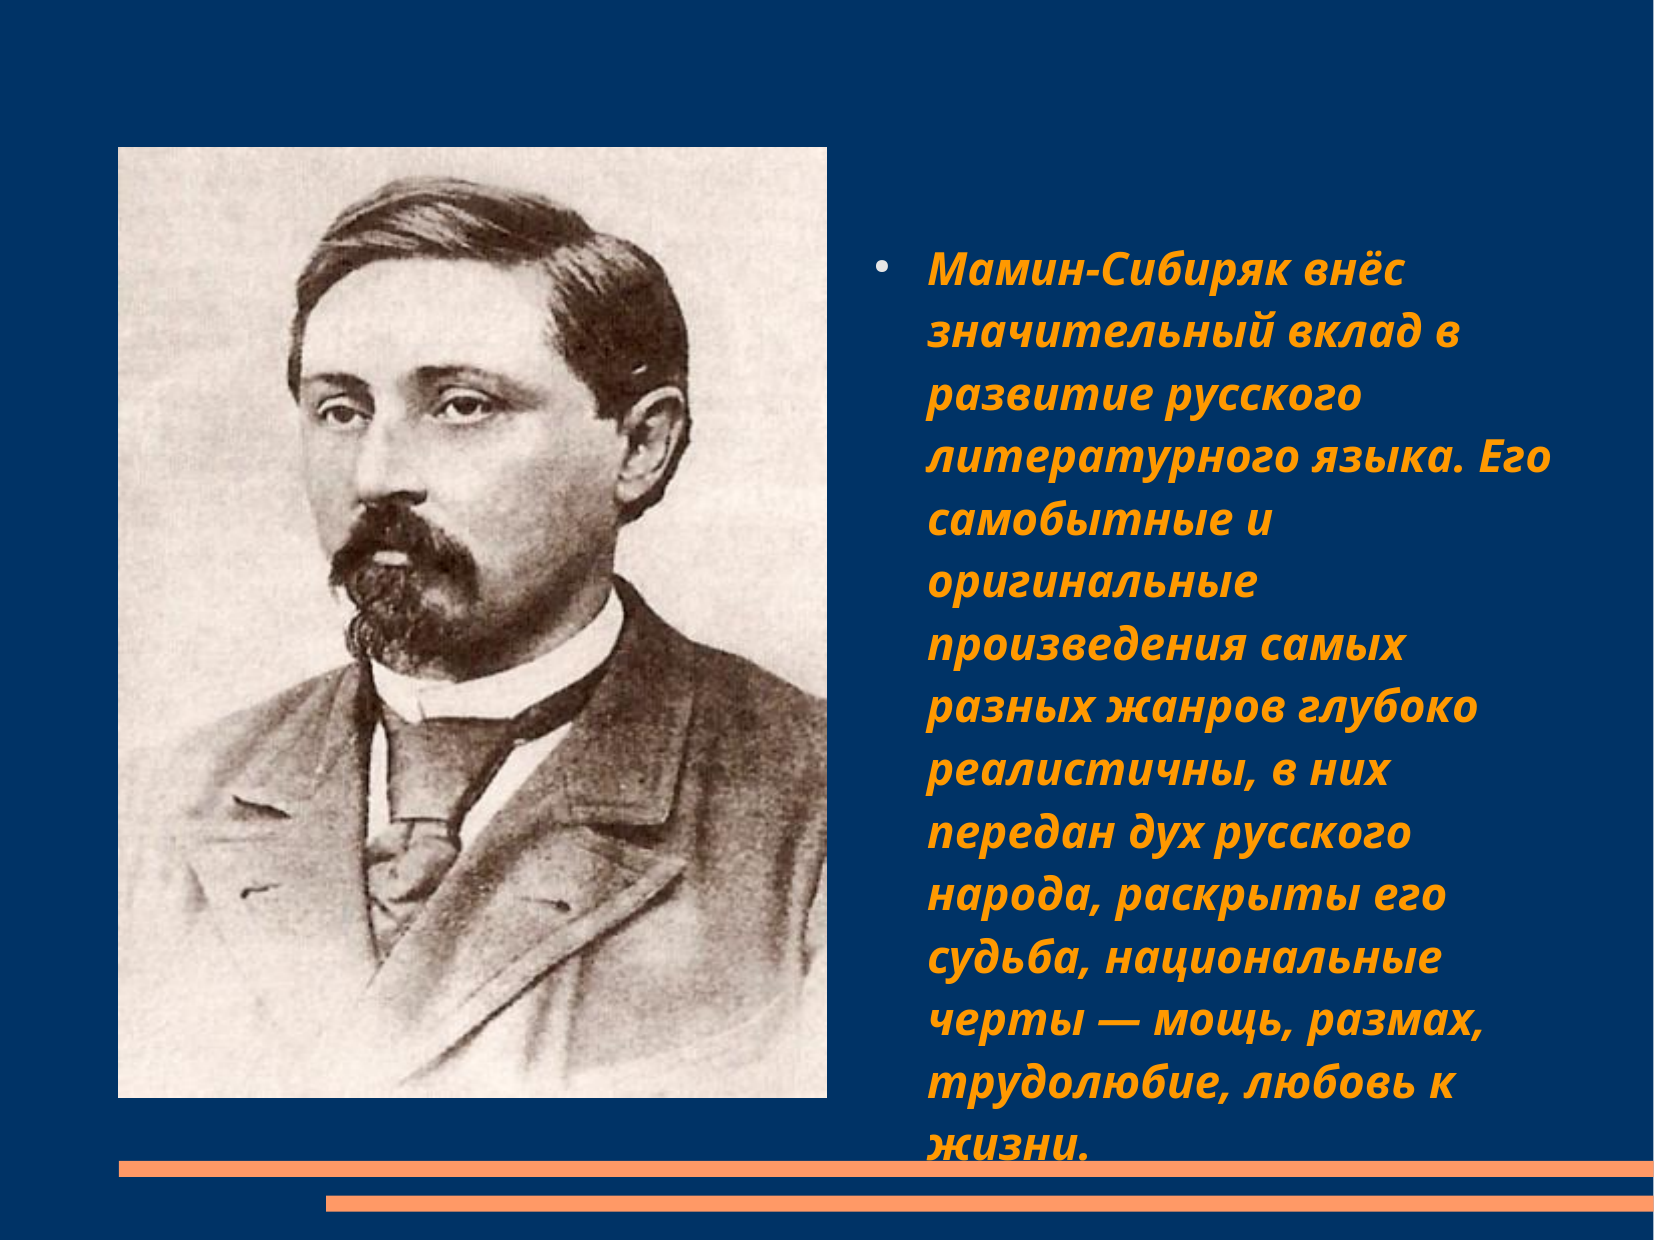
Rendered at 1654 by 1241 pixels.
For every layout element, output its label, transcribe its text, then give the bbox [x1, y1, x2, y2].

picture [118, 147, 827, 1098]
list Мамин-Сибиряк внёс значительный вклад в развитие русского литературного языка. Его самобытные и оригинальные произведения самых разных жанров глубоко реалистичны, в них передан дух русского народа, раскрыты его судьба, национальные черты — мощь, размах, трудолюбие, любовь к жизни. [856, 236, 1565, 1123]
